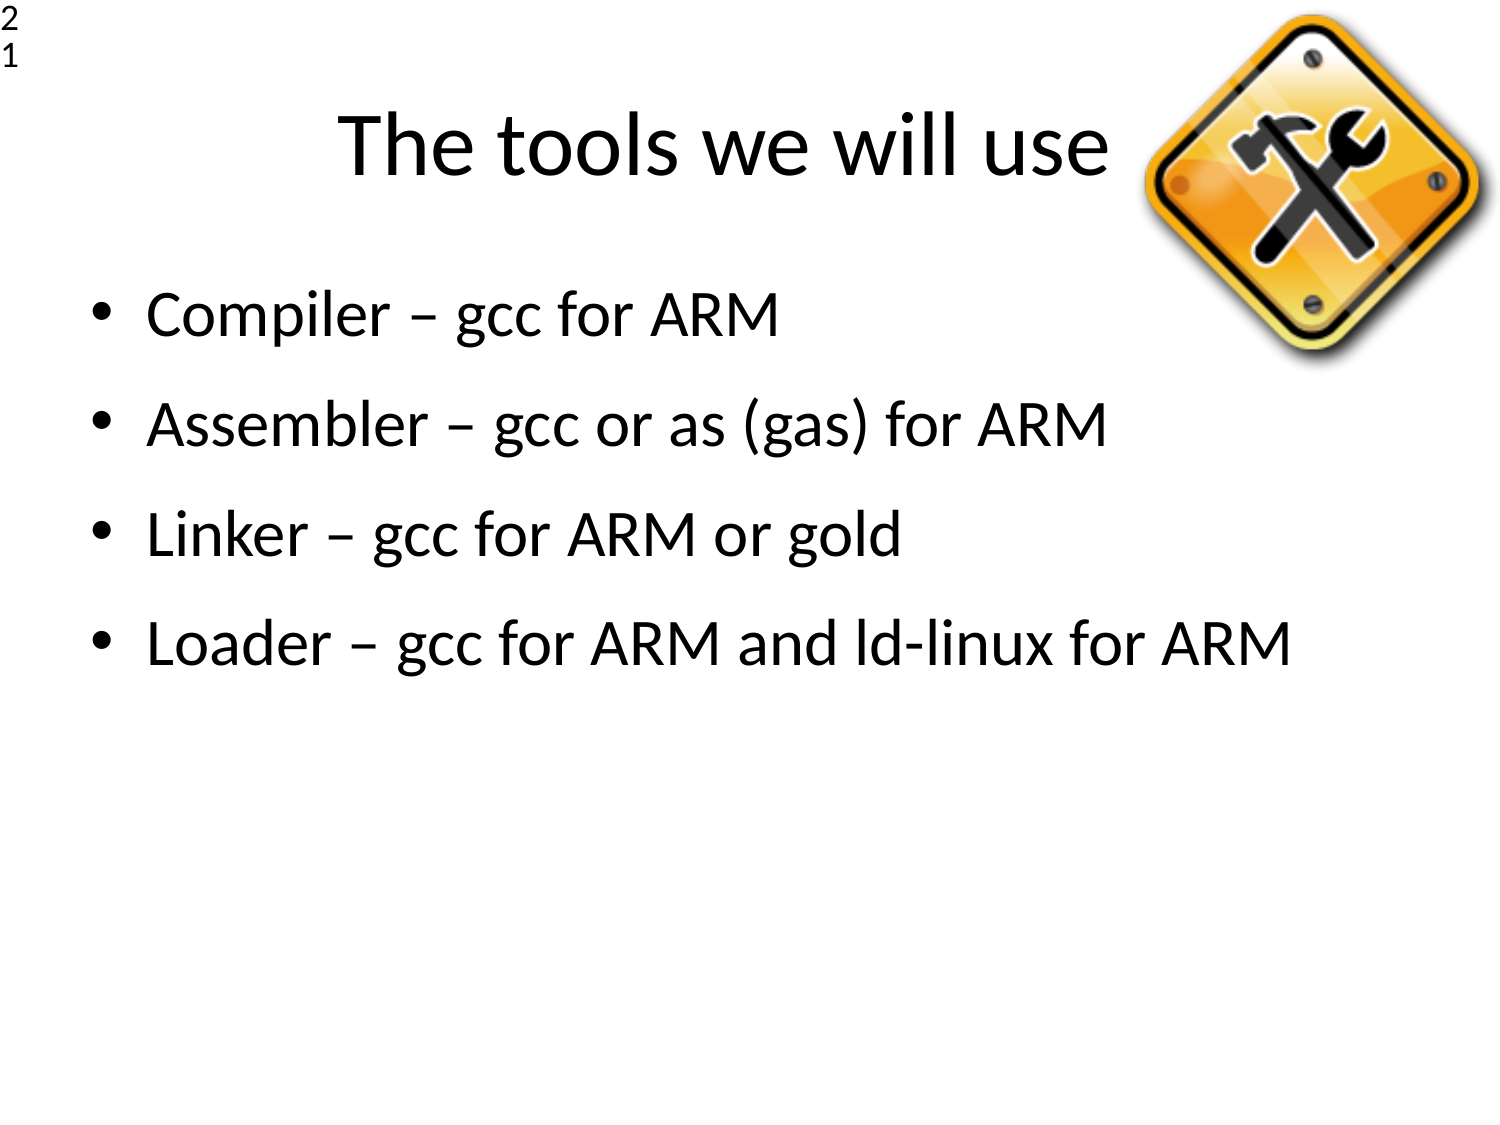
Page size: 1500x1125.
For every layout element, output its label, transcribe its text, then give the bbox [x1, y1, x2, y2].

title The tools we will use [75, 45, 1125, 233]
picture [1125, 0, 1500, 375]
list Compiler – gcc for ARM Assembler – gcc or as (gas) for ARM Linker – gcc for ARM or gold Loader – gcc for ARM and ld-linux for ARM [75, 262, 1425, 1005]
